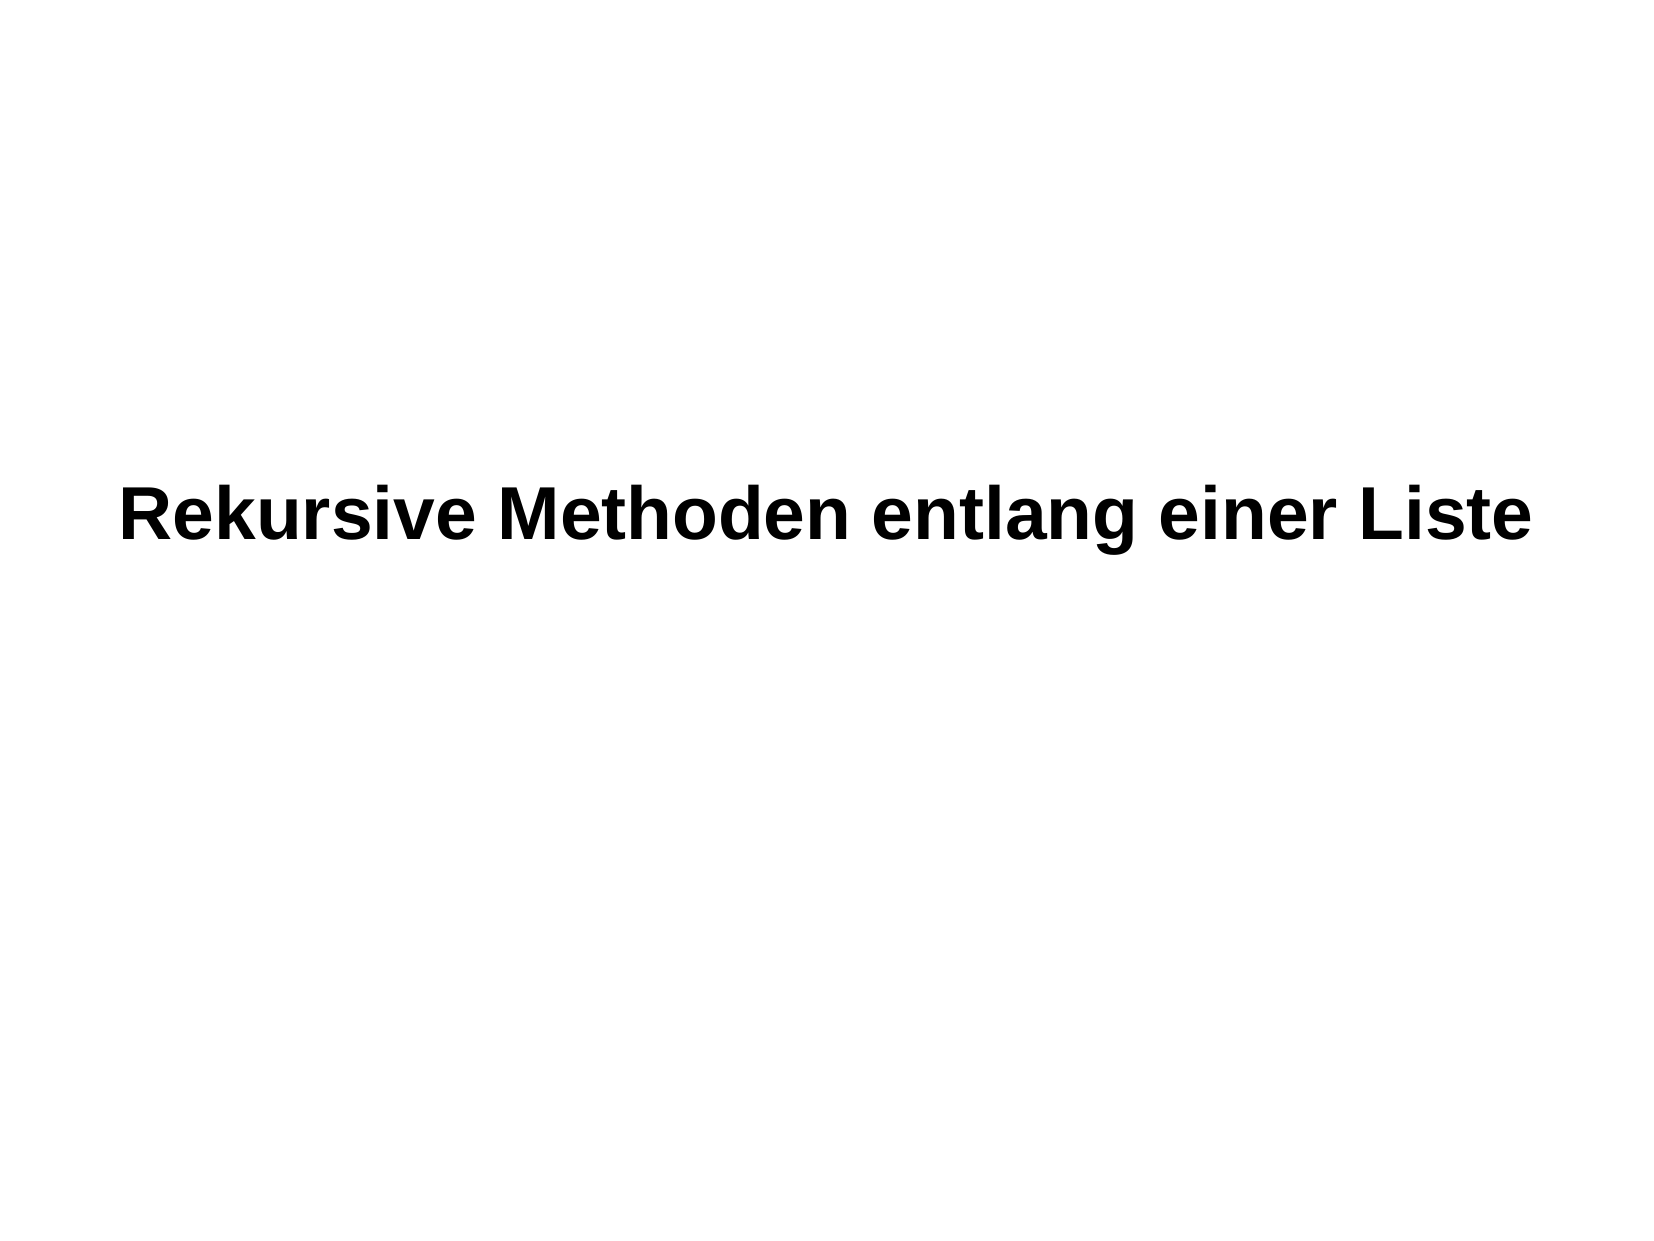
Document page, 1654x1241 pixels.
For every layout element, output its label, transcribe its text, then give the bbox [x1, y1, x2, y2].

title Rekursive Methoden entlang einer Liste [82, 417, 1571, 610]
